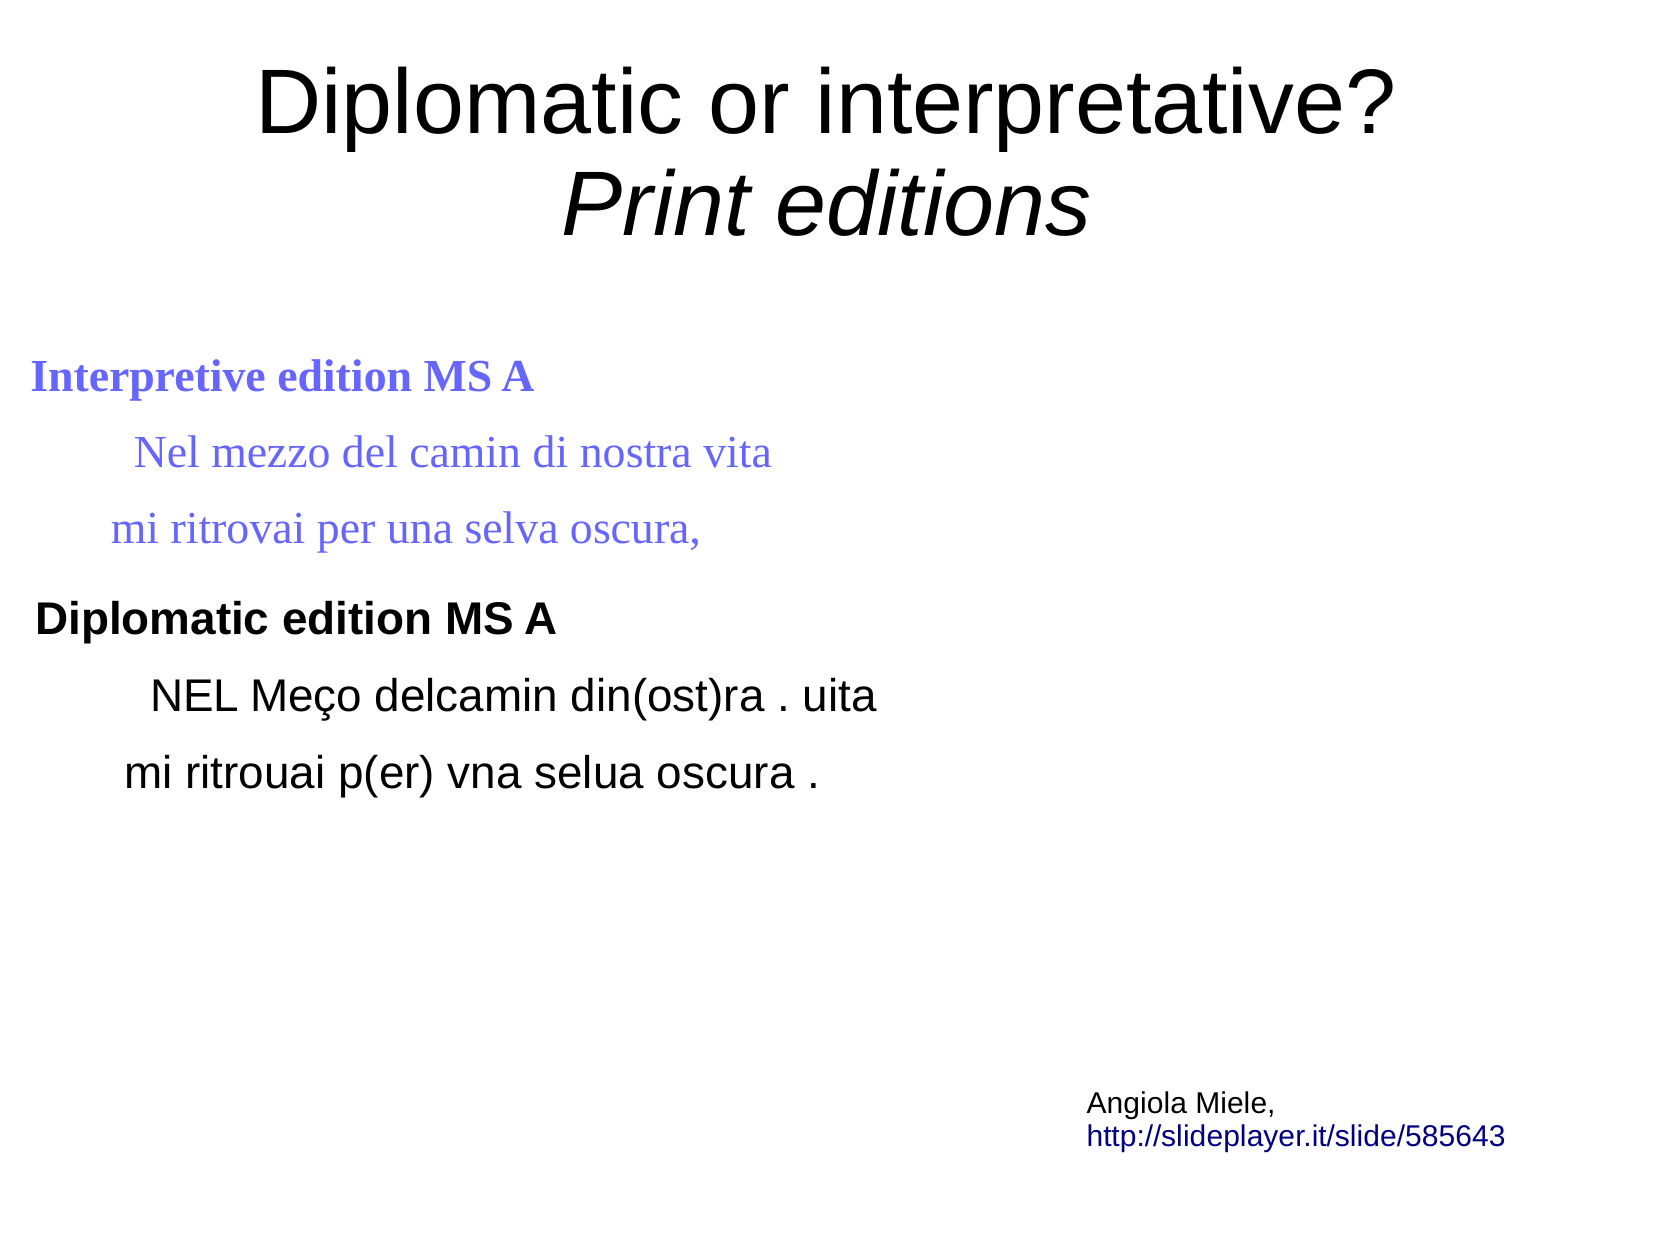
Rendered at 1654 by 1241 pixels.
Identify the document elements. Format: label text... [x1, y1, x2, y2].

list Diplomatic edition MS A NEL Meço delcamin din(ost)ra . uita mi ritrouai p(er) vna selua oscura . [35, 567, 922, 827]
list Angiola Miele, http://slideplayer.it/slide/585643 [1086, 1085, 1512, 1176]
list Interpretive edition MS A Nel mezzo del camin di nostra vita mi ritrovai per una selva oscura, [30, 325, 886, 591]
title Diplomatic or interpretative? Print editions [82, 49, 1571, 257]
